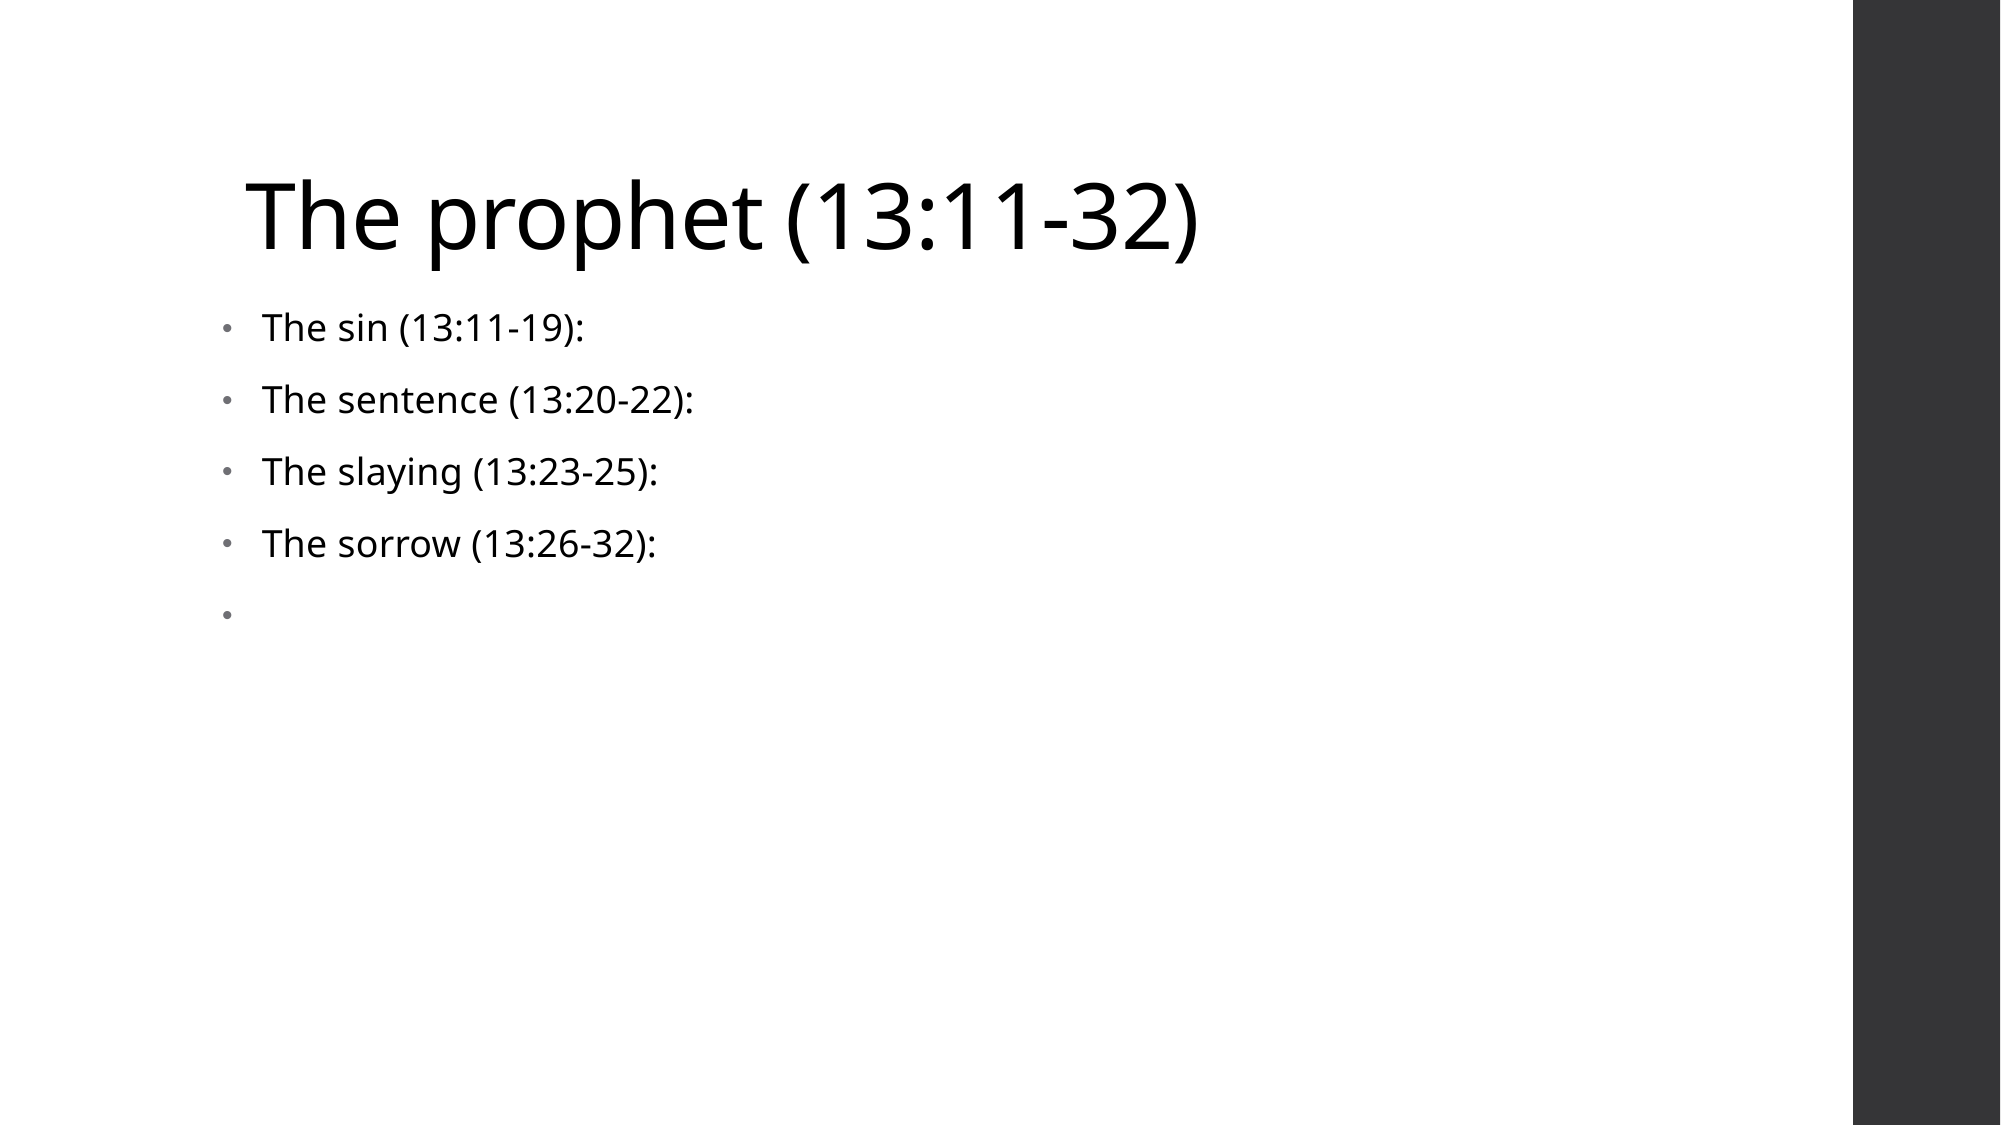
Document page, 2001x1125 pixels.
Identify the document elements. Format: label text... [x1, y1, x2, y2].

title The prophet (13:11-32) [206, 60, 1797, 278]
list The sin (13:11-19): The sentence (13:20-22): The slaying (13:23-25): The sorrow (13:26-32): [206, 299, 1617, 1014]
